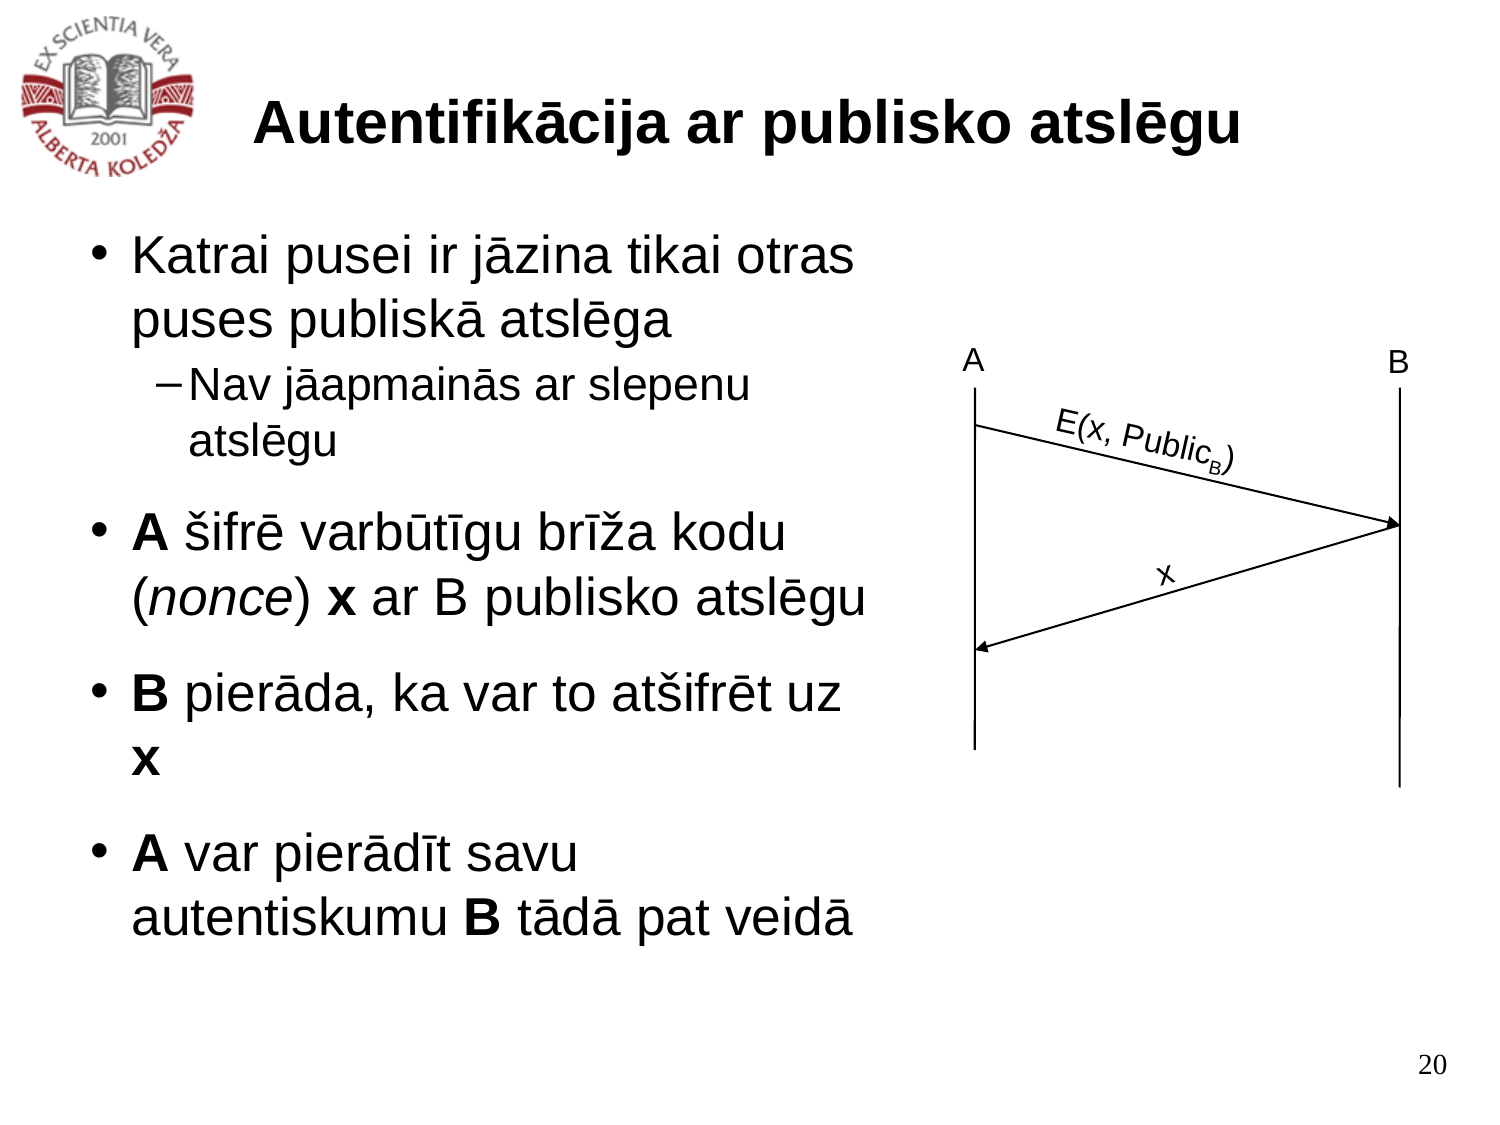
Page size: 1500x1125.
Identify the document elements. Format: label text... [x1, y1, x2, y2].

text_box B [1372, 332, 1425, 388]
text_box E(x, PublicB) [1035, 387, 1257, 494]
text_box A [947, 330, 1000, 385]
picture [21, 16, 194, 177]
list Katrai pusei ir jāzina tikai otras puses publiskā atslēga Nav jāapmainās ar slepenu atslēgu A šifrē varbūtīgu brīža kodu (nonce) x ar B publisko atslēgu B pierāda, ka var to atšifrēt uz x A var pierādīt savu autentiskumu B tādā pat veidā [75, 212, 901, 1051]
text_box x [974, 539, 1195, 650]
title Autentifikācija ar publisko atslēgu [149, 50, 1325, 188]
text_box <skaitlis> [1312, 1037, 1463, 1101]
